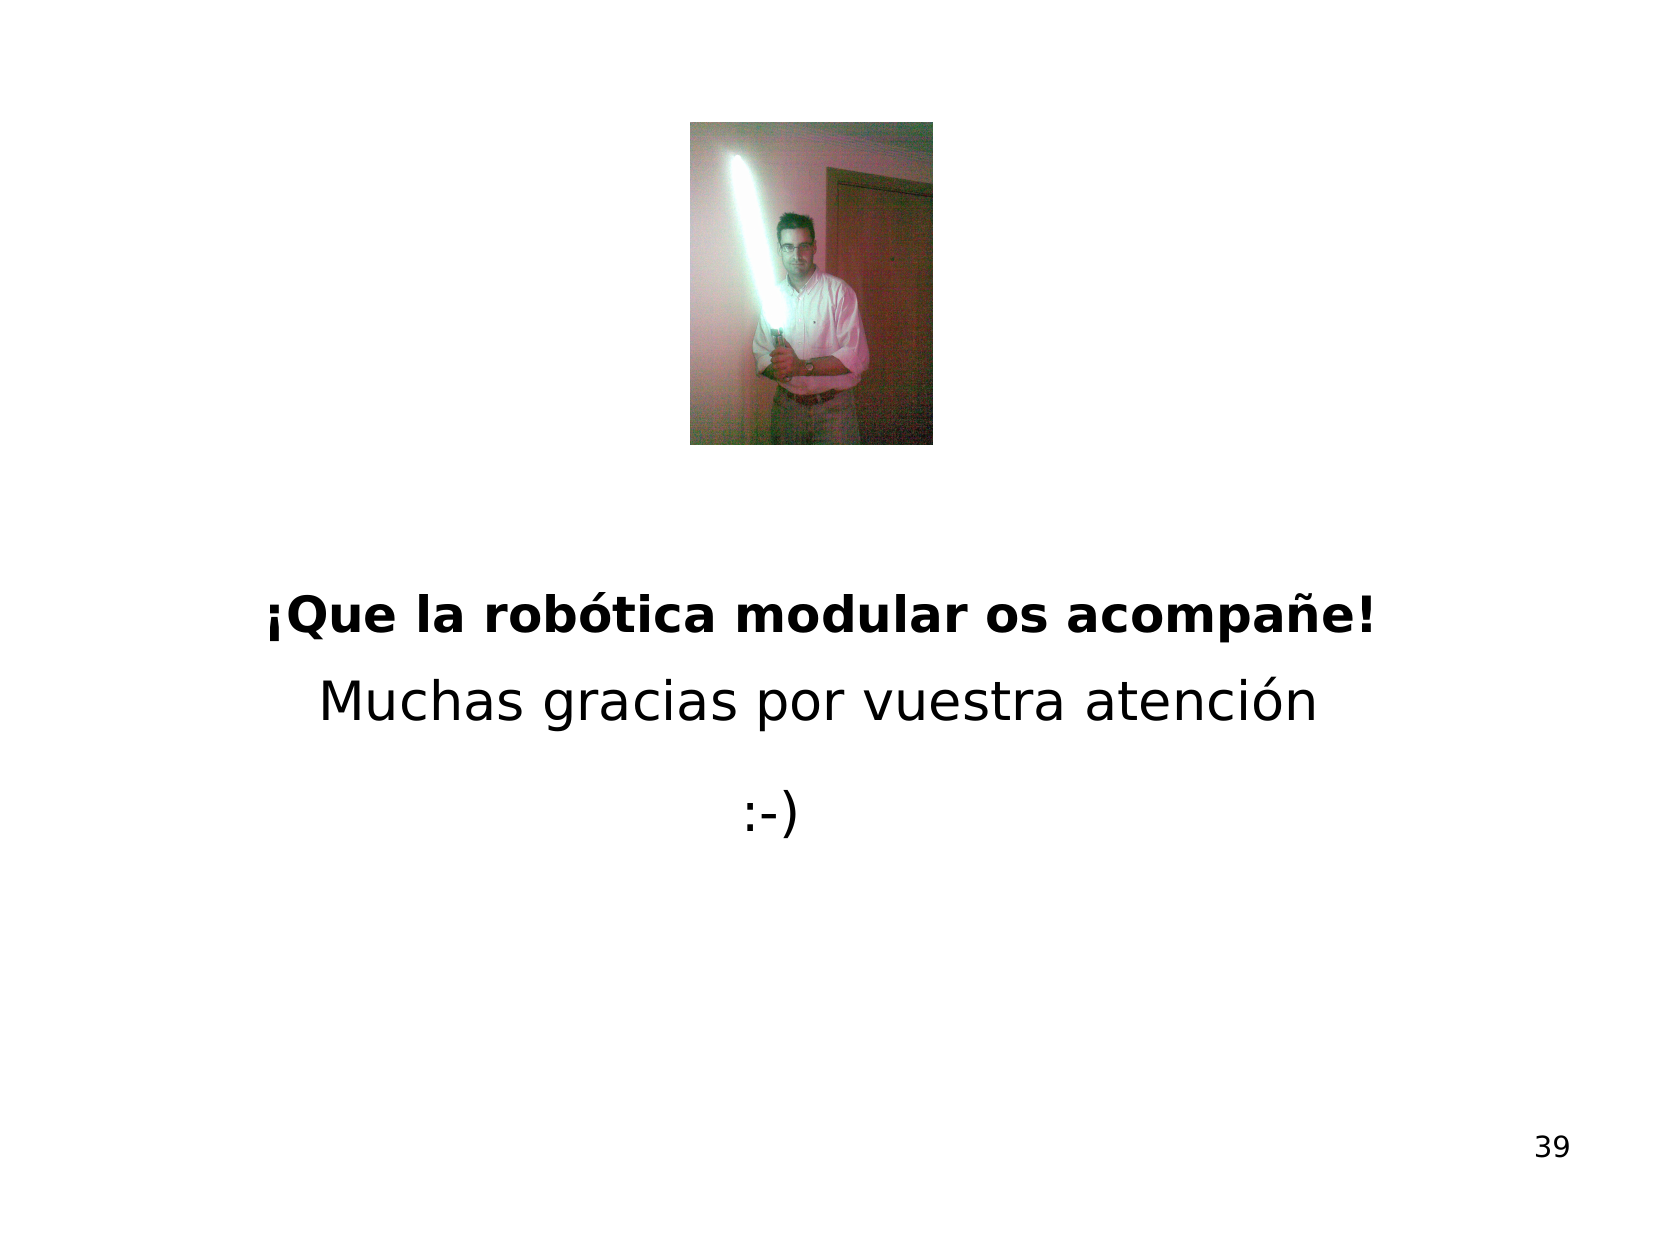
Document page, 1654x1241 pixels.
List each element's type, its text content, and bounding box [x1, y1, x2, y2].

text_box :-) [726, 773, 816, 852]
picture [690, 122, 933, 445]
text_box ¡Que la robótica modular os acompañe! [248, 578, 1394, 652]
text_box Muchas gracias por vuestra atención [303, 662, 1336, 741]
